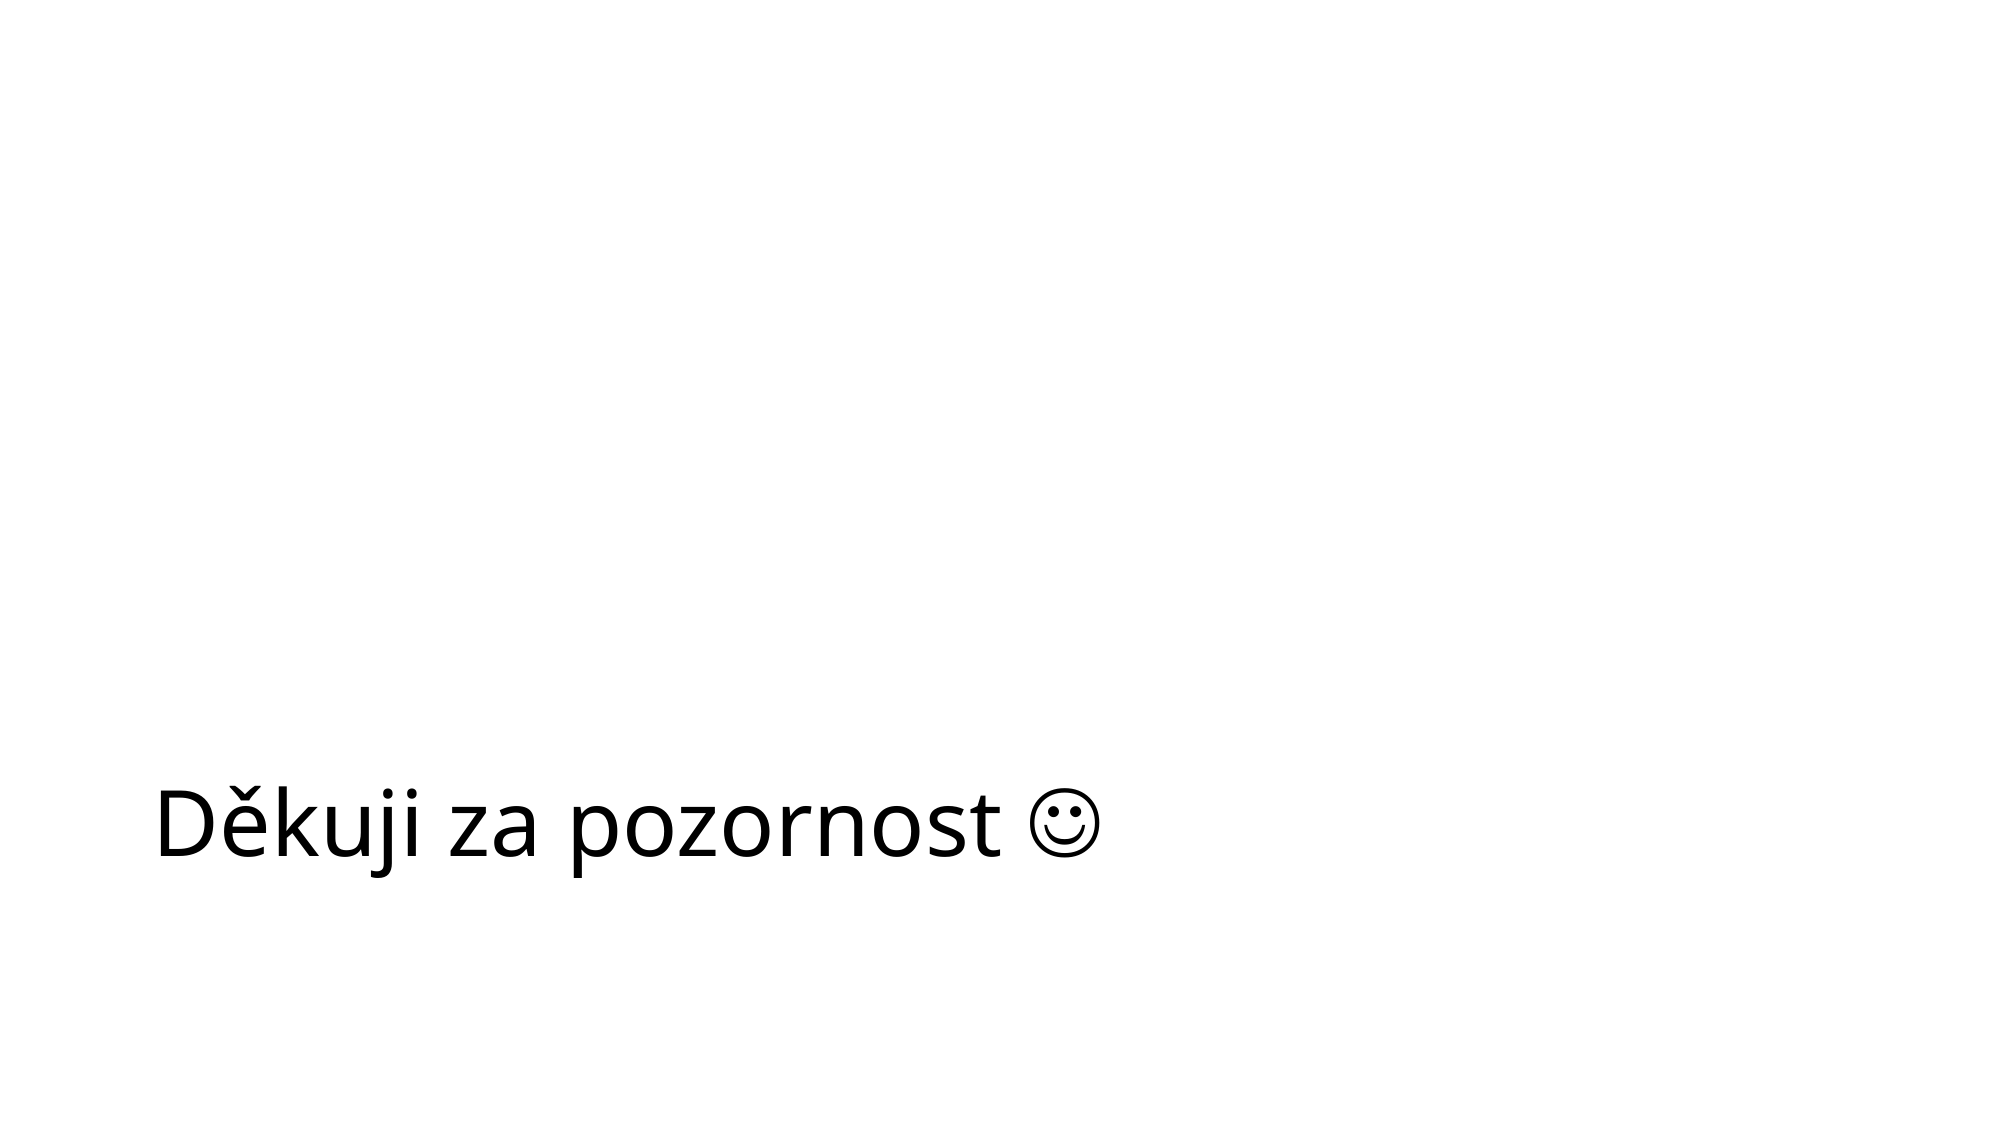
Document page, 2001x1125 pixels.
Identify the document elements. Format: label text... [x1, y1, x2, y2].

title Děkuji za pozornost  [137, 717, 1863, 936]
